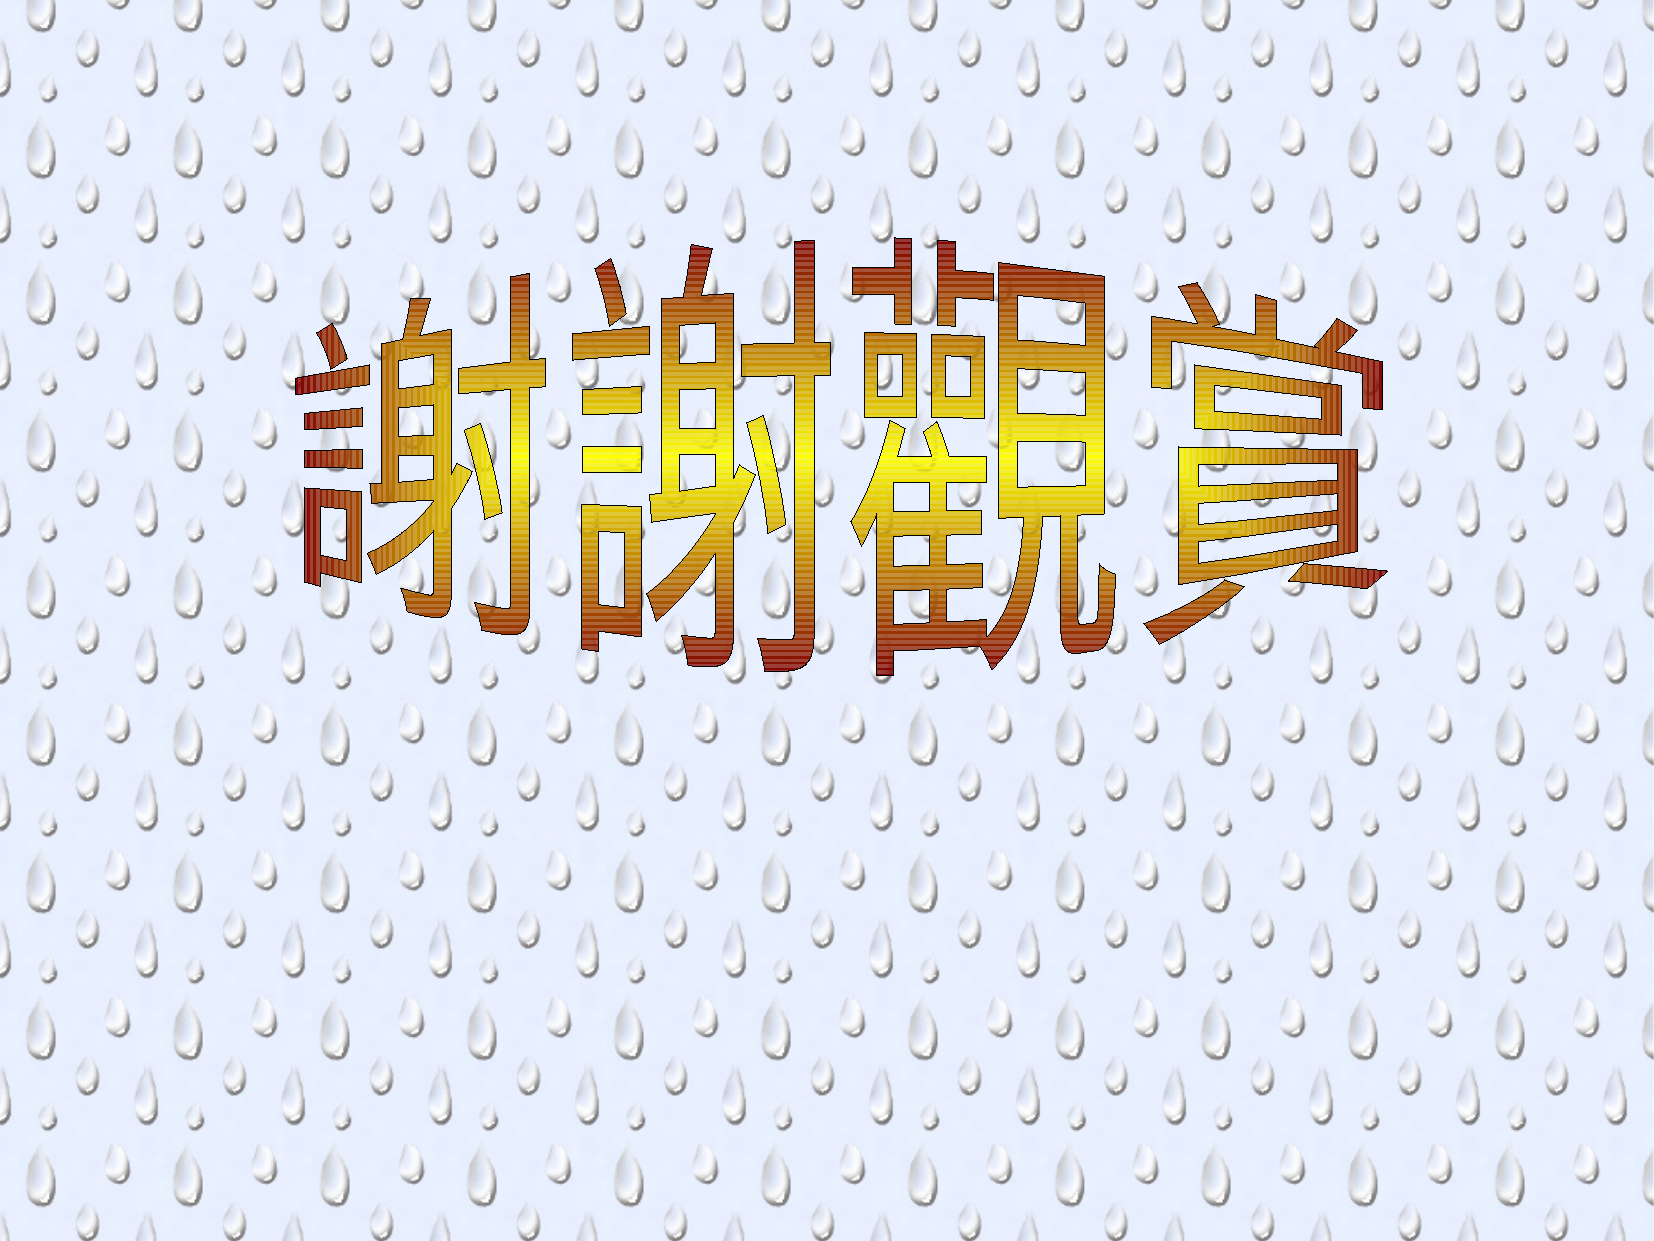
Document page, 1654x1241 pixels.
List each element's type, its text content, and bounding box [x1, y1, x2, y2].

text_box 謝謝觀賞 [304, 487, 362, 587]
text_box 謝謝觀賞 [316, 323, 348, 370]
text_box 謝謝觀賞 [852, 237, 912, 325]
text_box 謝謝觀賞 [295, 364, 370, 395]
text_box 謝謝觀賞 [1143, 579, 1245, 645]
text_box 謝謝觀賞 [1151, 282, 1383, 410]
text_box 謝謝觀賞 [304, 407, 363, 430]
text_box 謝謝觀賞 [367, 298, 473, 618]
text_box 謝謝觀賞 [850, 262, 1116, 676]
text_box 謝謝觀賞 [581, 504, 642, 652]
text_box 謝謝觀賞 [458, 273, 546, 635]
text_box 謝謝觀賞 [1194, 364, 1342, 436]
picture [0, 0, 1654, 1241]
text_box 謝謝觀賞 [746, 415, 786, 534]
text_box 謝謝觀賞 [582, 446, 642, 473]
text_box 謝謝觀賞 [572, 326, 650, 361]
text_box 謝謝觀賞 [741, 240, 831, 672]
text_box 謝謝觀賞 [1178, 446, 1388, 589]
text_box 謝謝觀賞 [931, 334, 985, 419]
text_box 謝謝觀賞 [937, 240, 994, 327]
text_box 謝謝觀賞 [646, 244, 756, 667]
text_box 謝謝觀賞 [464, 423, 503, 520]
text_box 謝謝觀賞 [304, 449, 363, 469]
text_box 謝謝觀賞 [582, 386, 642, 415]
text_box 謝謝觀賞 [864, 332, 917, 418]
text_box 謝謝觀賞 [594, 258, 627, 327]
